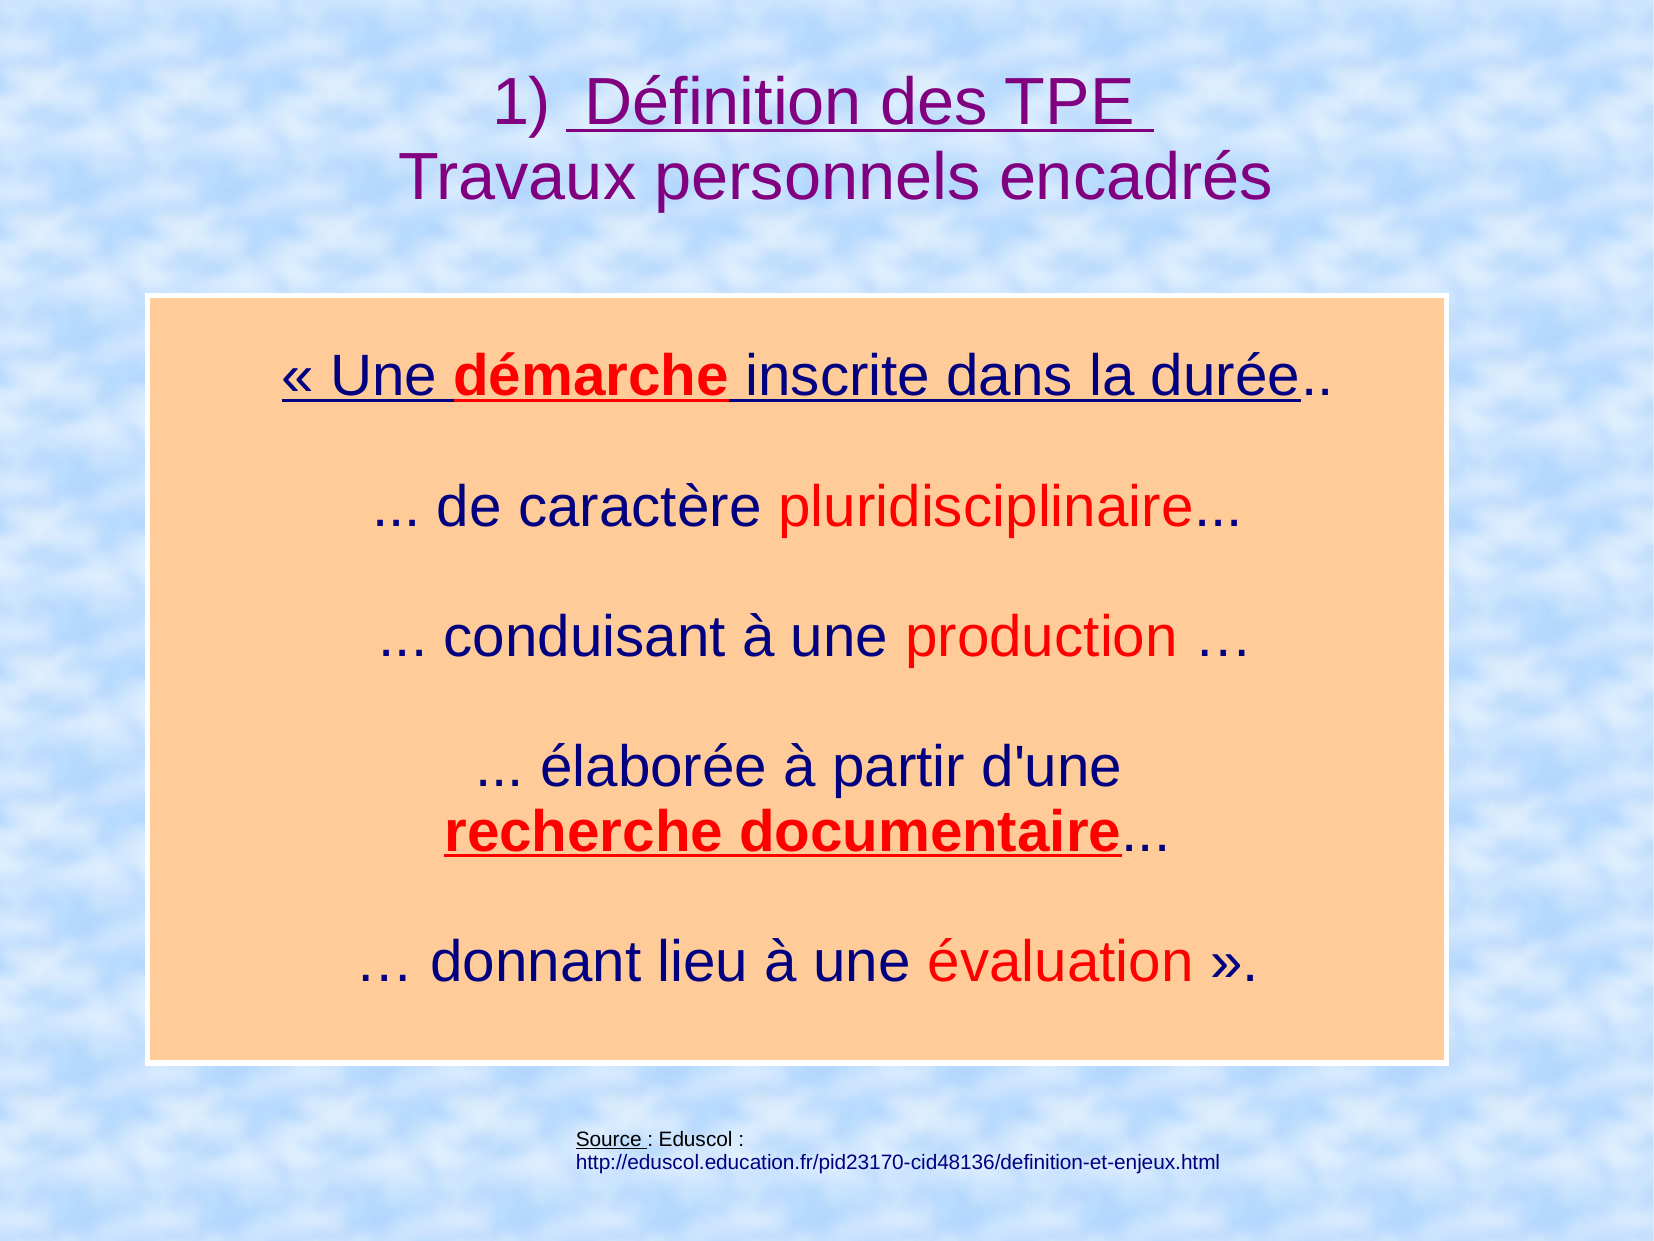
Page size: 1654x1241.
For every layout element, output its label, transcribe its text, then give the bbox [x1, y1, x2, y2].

table_header « Une démarche inscrite dans la durée.. ... de caractère pluridisciplinaire... ... conduisant à une production … ... élaborée à partir d'une recherche documentaire... … donnant lieu à une évaluation ». [150, 298, 1444, 1060]
picture [0, 0, 1654, 1241]
text_box Source : Eduscol : http://eduscol.education.fr/pid23170-cid48136/definition-et-enjeux.html [561, 1120, 1241, 1182]
text_box 1) Définition des TPE Travaux personnels encadrés [346, 56, 1300, 222]
